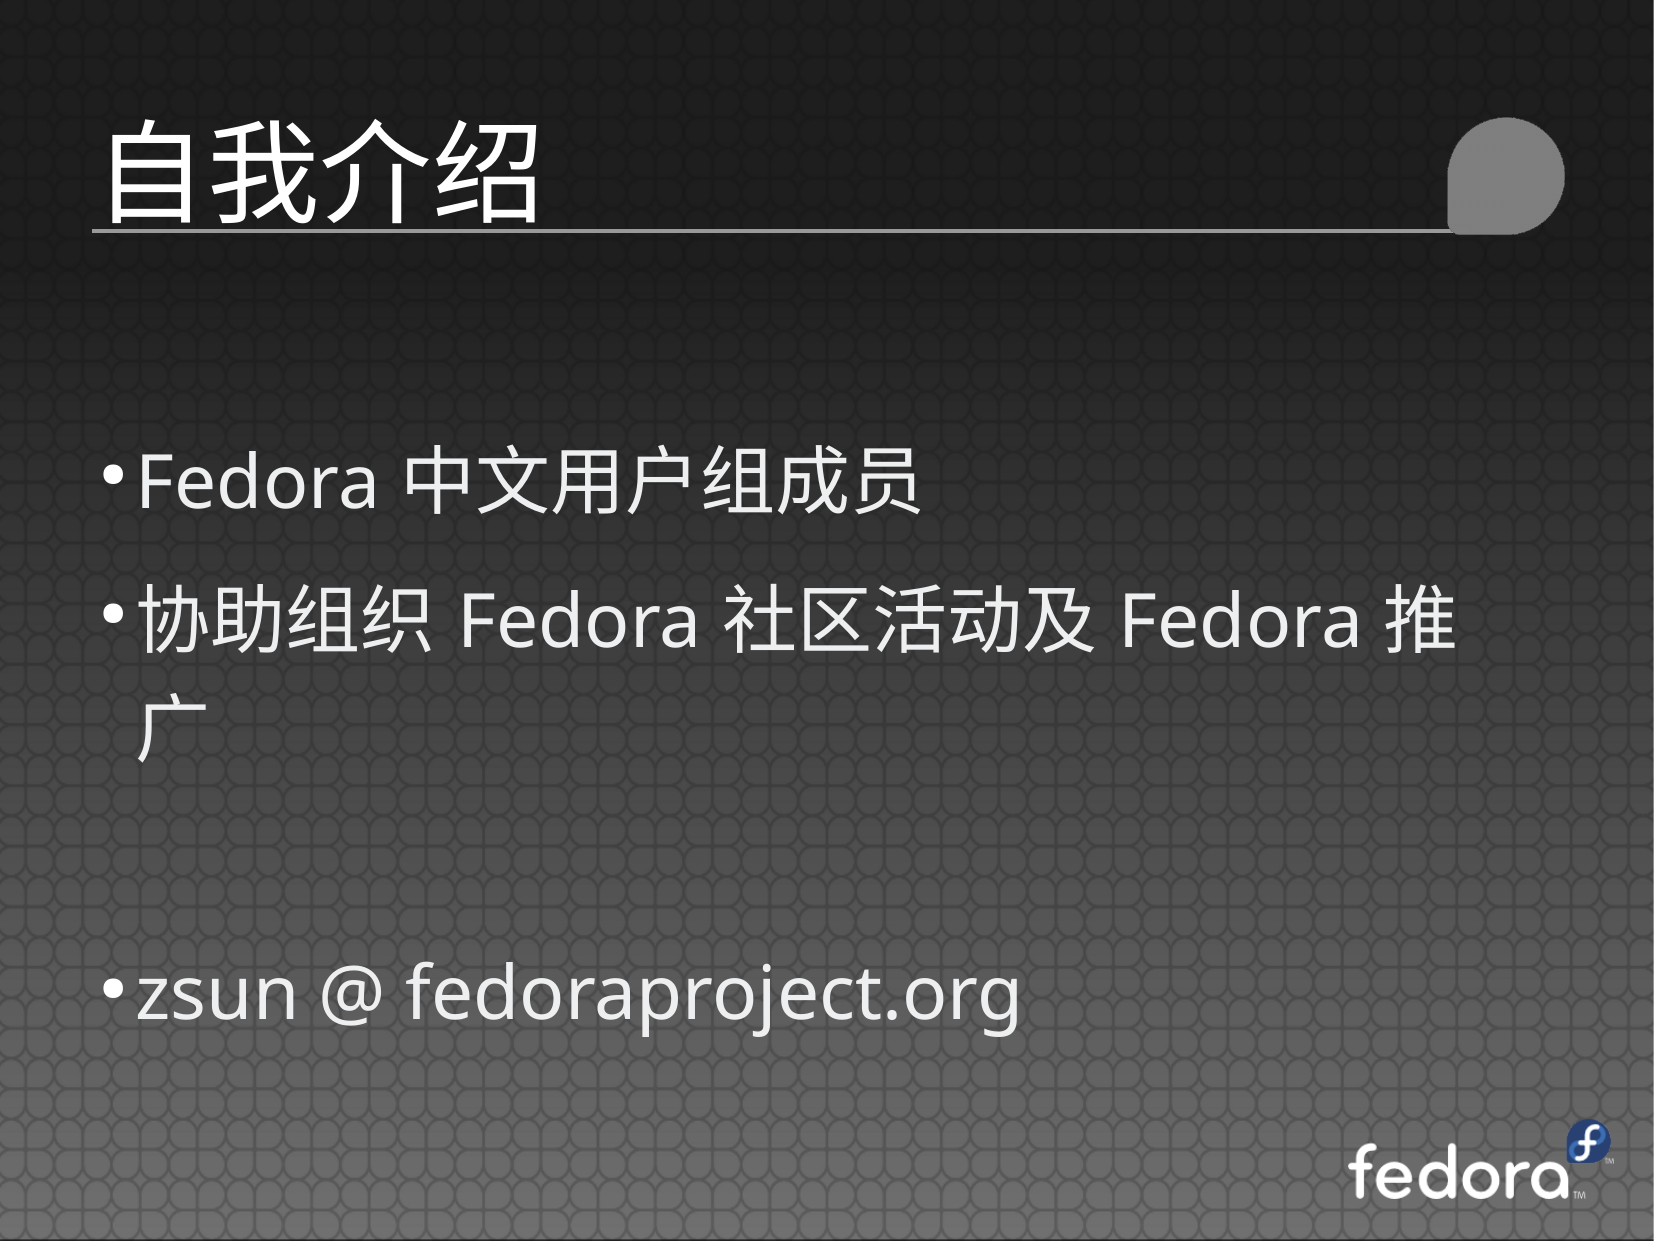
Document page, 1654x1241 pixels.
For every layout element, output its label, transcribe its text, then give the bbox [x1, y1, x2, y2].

title 自我介绍 [94, 100, 1426, 251]
picture [0, 0, 1654, 1241]
list Fedora中文用户组成员 协助组织Fedora社区活动及Fedora推广 zsun @ fedoraproject.org [100, 301, 1488, 996]
